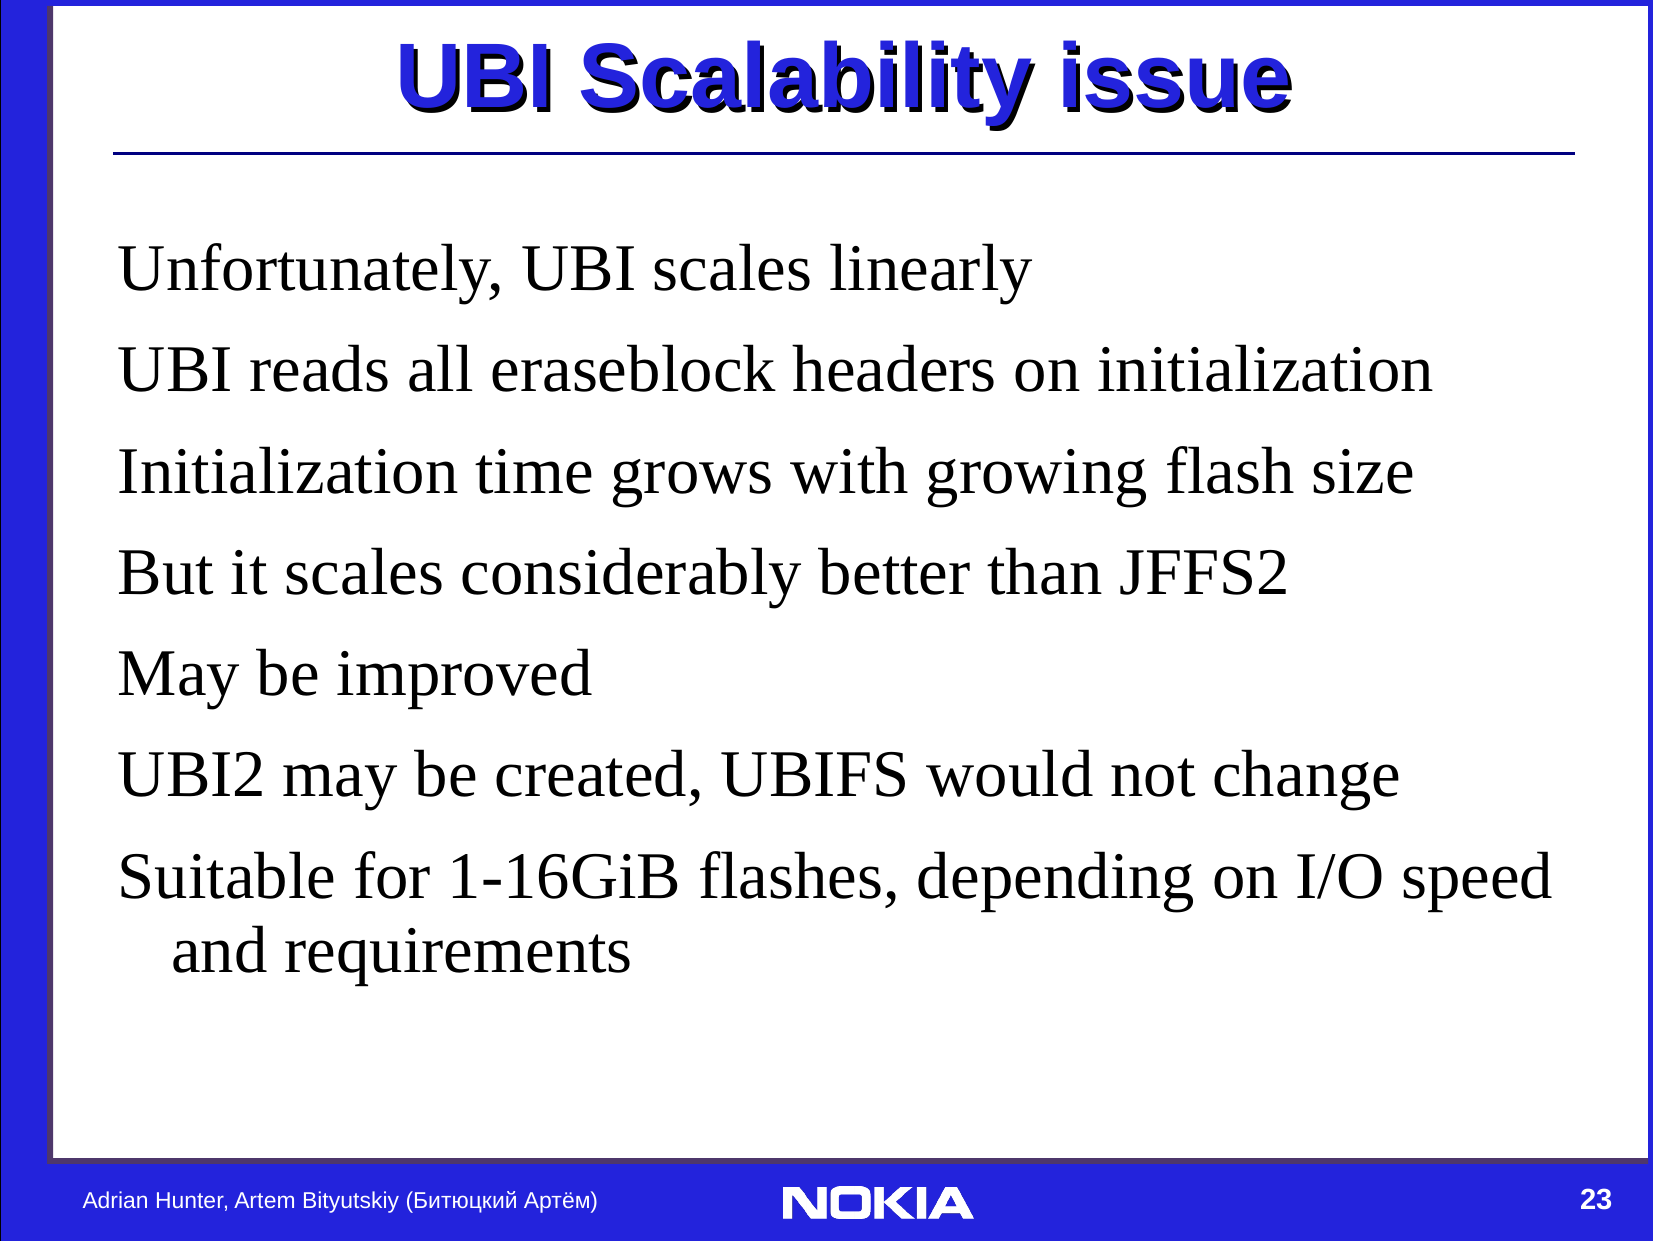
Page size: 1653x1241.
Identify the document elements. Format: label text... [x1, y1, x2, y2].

list Unfortunately, UBI scales linearly UBI reads all eraseblock headers on initialization Initialization time grows with growing flash size But it scales considerably better than JFFS2 May be improved UBI2 may be created, UBIFS would not change Suitable for 1-16GiB flashes, depending on I/O speed and requirements [100, 231, 1588, 1069]
title UBI Scalability issue [100, 2, 1588, 151]
picture [783, 1186, 974, 1219]
